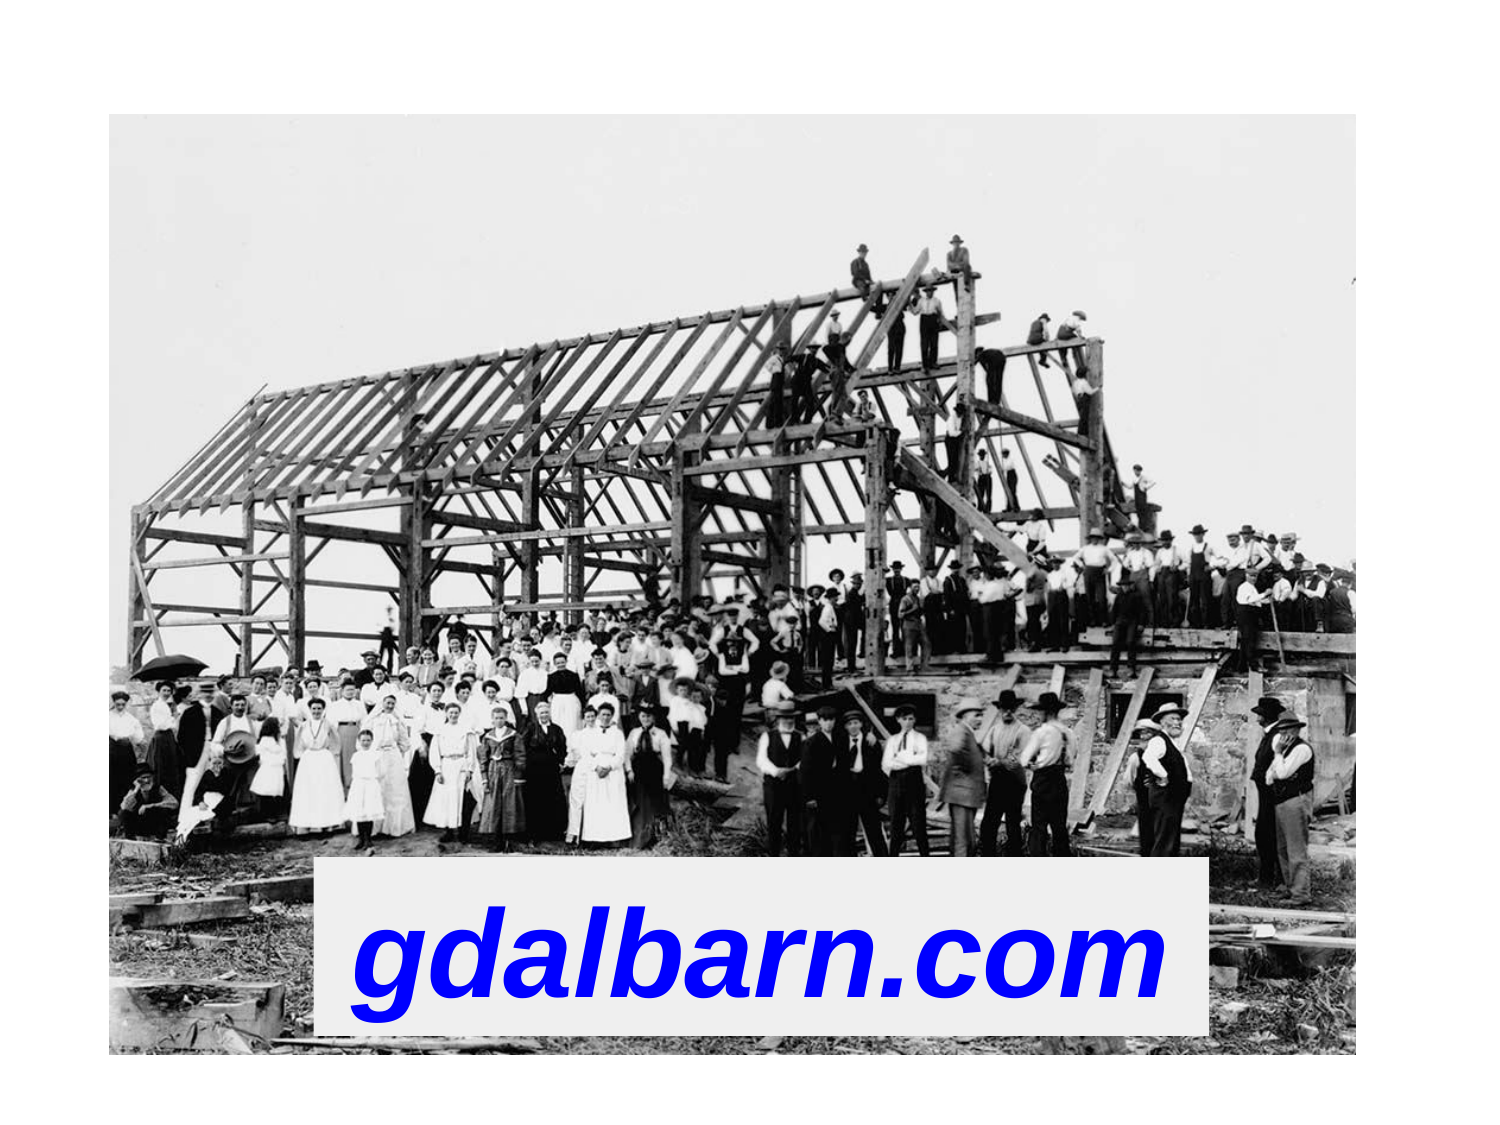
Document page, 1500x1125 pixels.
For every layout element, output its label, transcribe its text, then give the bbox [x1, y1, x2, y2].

text_box gdalbarn.com [313, 857, 1210, 1036]
picture [109, 114, 1356, 1055]
